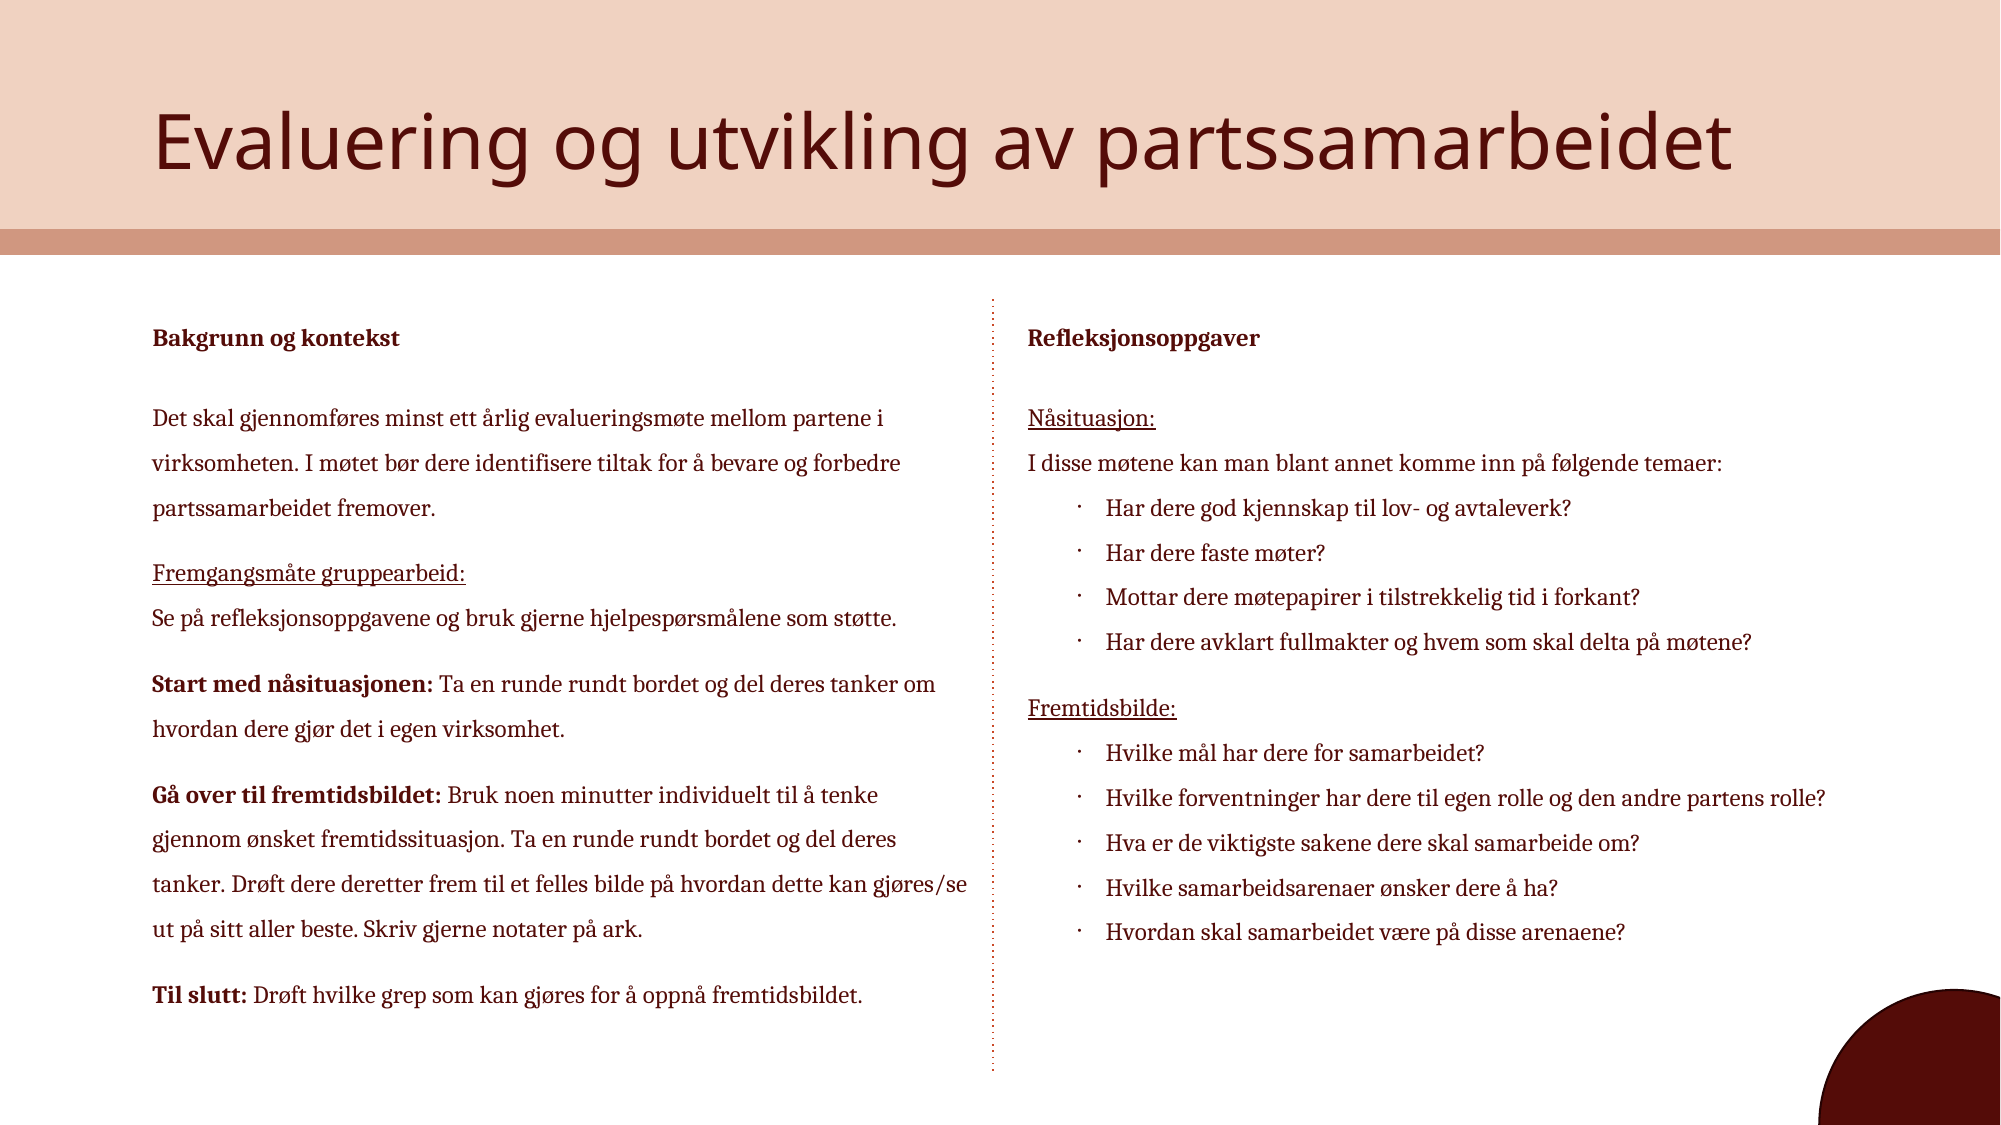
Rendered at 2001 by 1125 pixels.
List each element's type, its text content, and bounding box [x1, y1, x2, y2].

list Bakgrunn og kontekst [137, 299, 988, 360]
list Det skal gjennomføres minst ett årlig evalueringsmøte mellom partene i virksomheten. I møtet bør dere identifisere tiltak for å bevare og forbedre partssamarbeidet fremover. Fremgangsmåte gruppearbeid: Se på refleksjonsoppgavene og bruk gjerne hjelpespørsmålene som støtte. Start med nåsituasjonen: Ta en runde rundt bordet og del deres tanker om hvordan dere gjør det i egen virksomhet. Gå over til fremtidsbildet: Bruk noen minutter individuelt til å tenke gjennom ønsket fremtidssituasjon. Ta en runde rundt bordet og del deres tanker. Drøft dere deretter frem til et felles bilde på hvordan dette kan gjøres/se ut på sitt aller beste. Skriv gjerne notater på ark. Til slutt: Drøft hvilke grep som kan gjøres for å oppnå fremtidsbildet. [137, 378, 988, 1033]
text_box 19 [1785, 1042, 1970, 1103]
list Nåsituasjon: I disse møtene kan man blant annet komme inn på følgende temaer: Har dere god kjennskap til lov- og avtaleverk? Har dere faste møter? Mottar dere møtepapirer i tilstrekkelig tid i forkant? Har dere avklart fullmakter og hvem som skal delta på møtene? Fremtidsbilde: Hvilke mål har dere for samarbeidet? Hvilke forventninger har dere til egen rolle og den andre partens rolle? Hva er de viktigste sakene dere skal samarbeide om? Hvilke samarbeidsarenaer ønsker dere å ha? Hvordan skal samarbeidet være på disse arenaene? [1012, 378, 1863, 1033]
list Refleksjonsoppgaver [1012, 299, 1863, 360]
title Evaluering og utvikling av partssamarbeidet [137, 59, 1863, 230]
